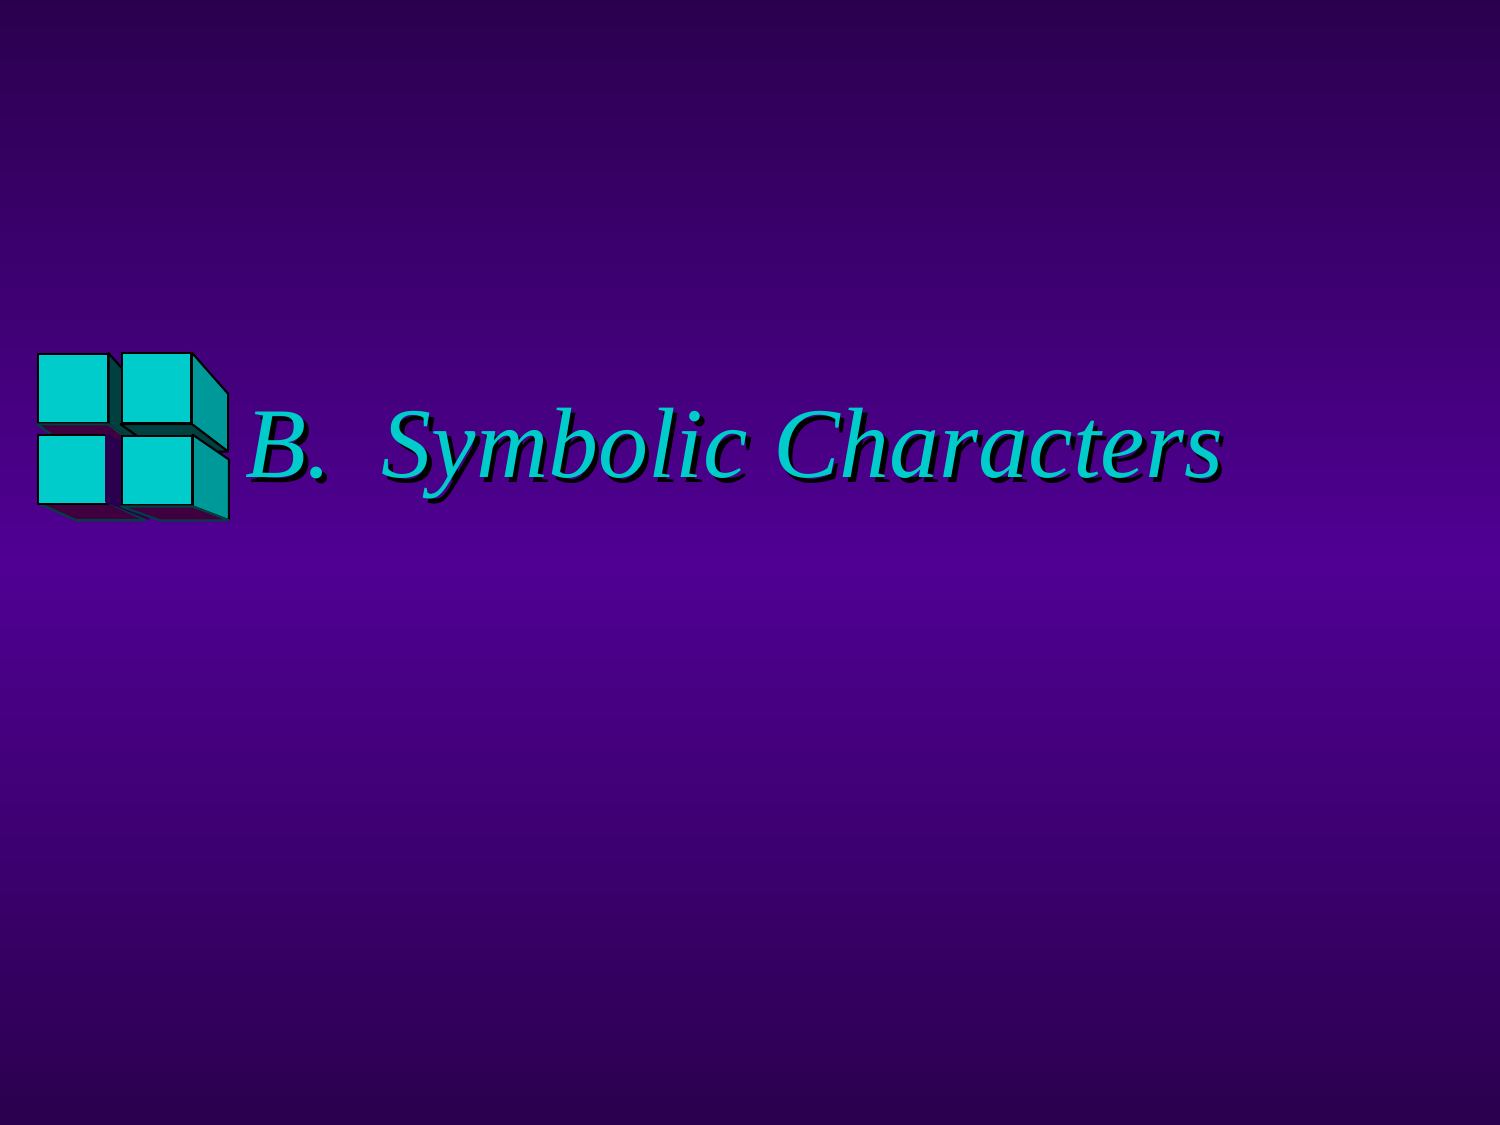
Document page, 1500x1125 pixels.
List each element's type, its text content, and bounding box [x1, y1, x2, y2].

title B. Symbolic Characters [230, 349, 1494, 538]
